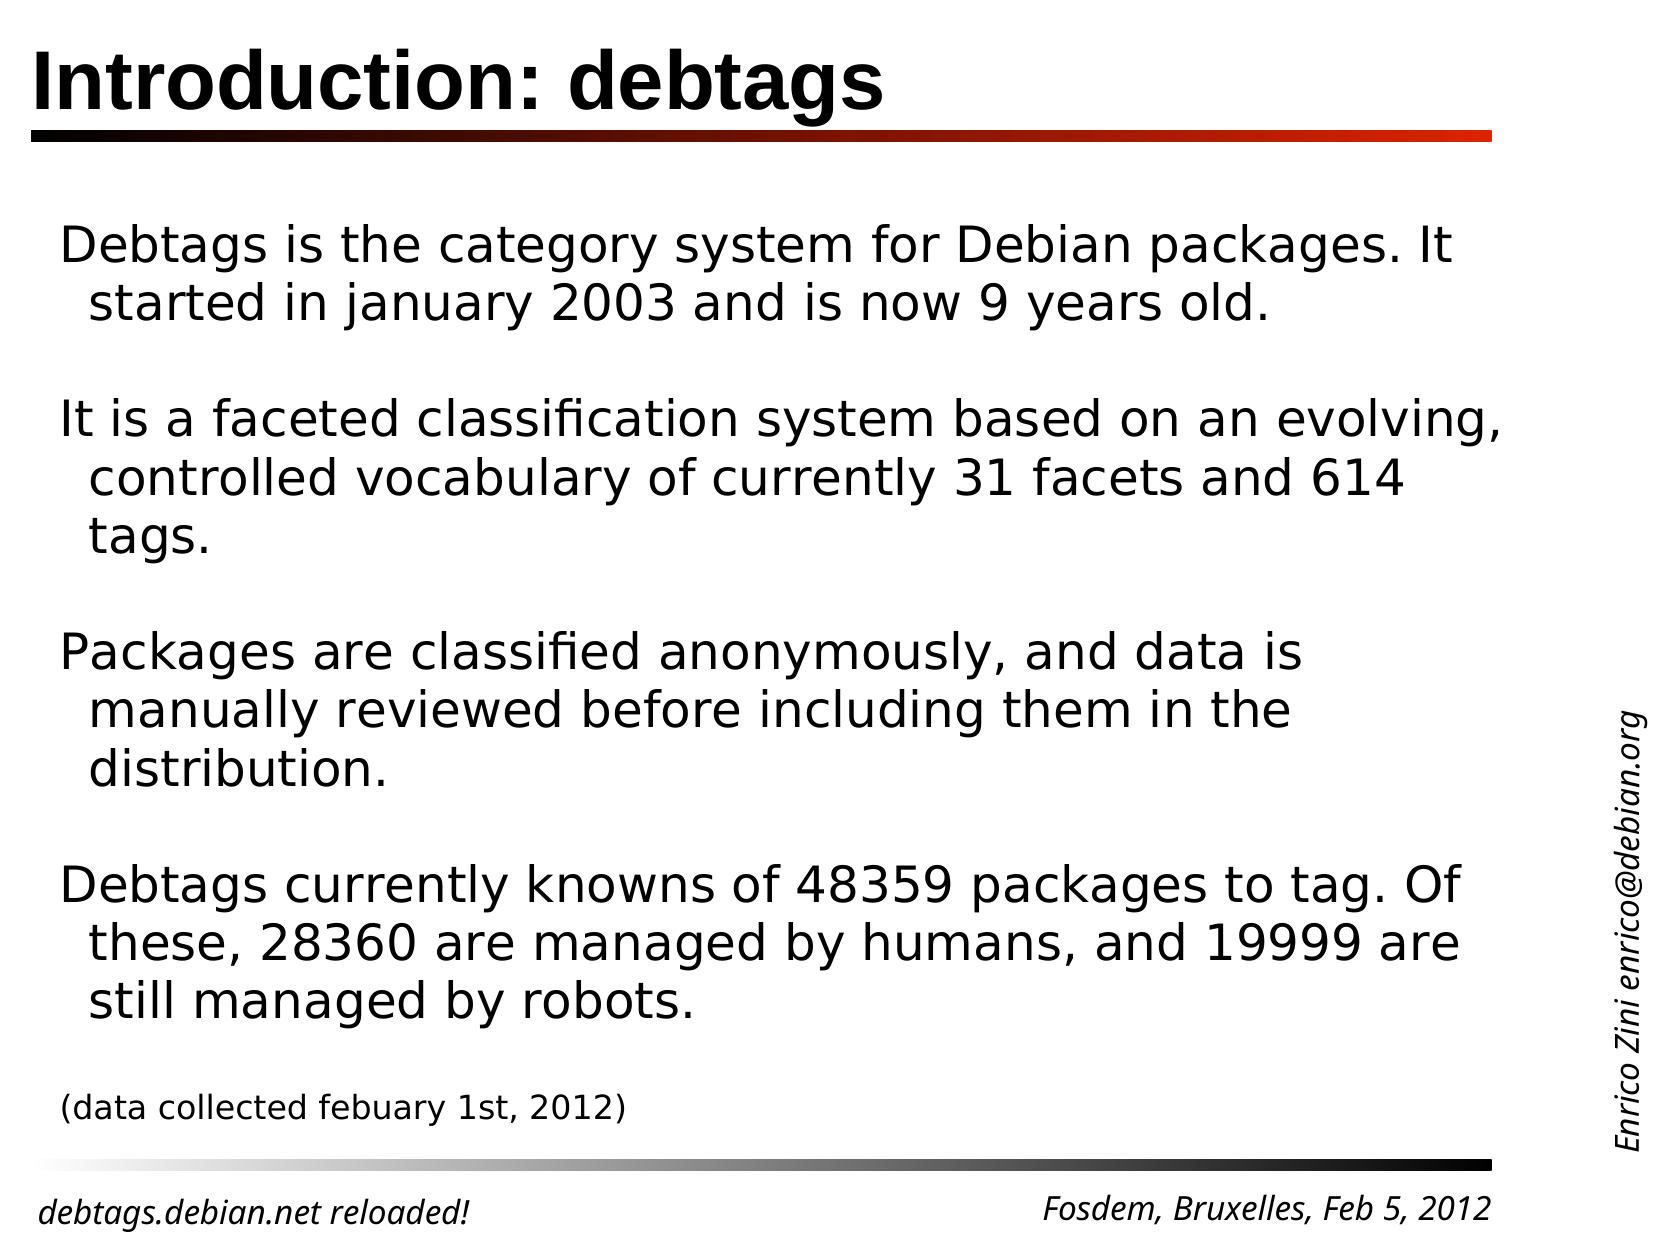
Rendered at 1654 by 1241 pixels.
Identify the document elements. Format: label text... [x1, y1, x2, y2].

text_box Debtags is the category system for Debian packages. It started in january 2003 and is now 9 years old. It is a faceted classification system based on an evolving, controlled vocabulary of currently 31 facets and 614 tags. Packages are classified anonymously, and data is manually reviewed before including them in the distribution. Debtags currently knowns of 48359 packages to tag. Of these, 28360 are managed by humans, and 19999 are still managed by robots. (data collected febuary 1st, 2012) [30, 215, 1507, 1128]
text_box Introduction: debtags [31, 34, 1438, 168]
